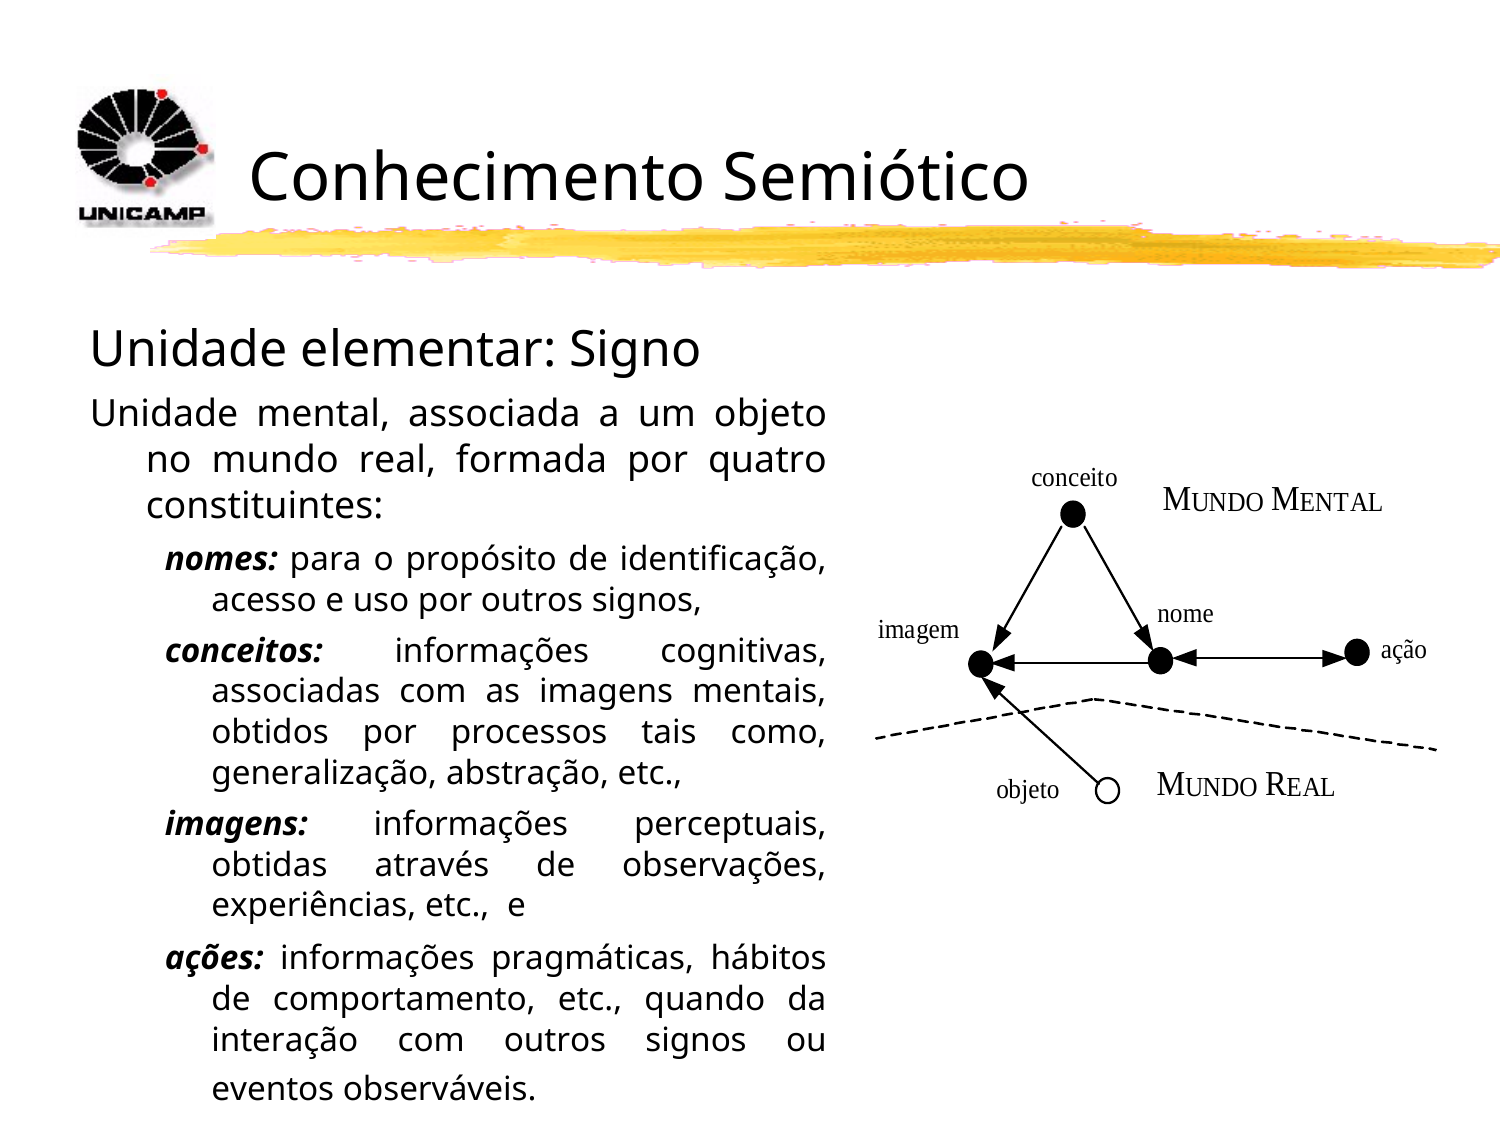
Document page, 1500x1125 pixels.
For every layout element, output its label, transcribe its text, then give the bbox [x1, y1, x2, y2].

list Unidade elementar: Signo Unidade mental, associada a um objeto no mundo real, formada por quatro constituintes: nomes: para o propósito de identificação, acesso e uso por outros signos, conceitos: informações cognitivas, associadas com as imagens mentais, obtidos por processos tais como, generalização, abstração, etc., imagens: informações perceptuais, obtidas através de observações, experiências, etc., e ações: informações pragmáticas, hábitos de comportamento, etc., quando da interação com outros signos ou eventos observáveis. [74, 309, 843, 1067]
picture [75, 74, 1500, 279]
chart [854, 450, 1460, 851]
title Conhecimento Semiótico [233, 37, 1434, 225]
